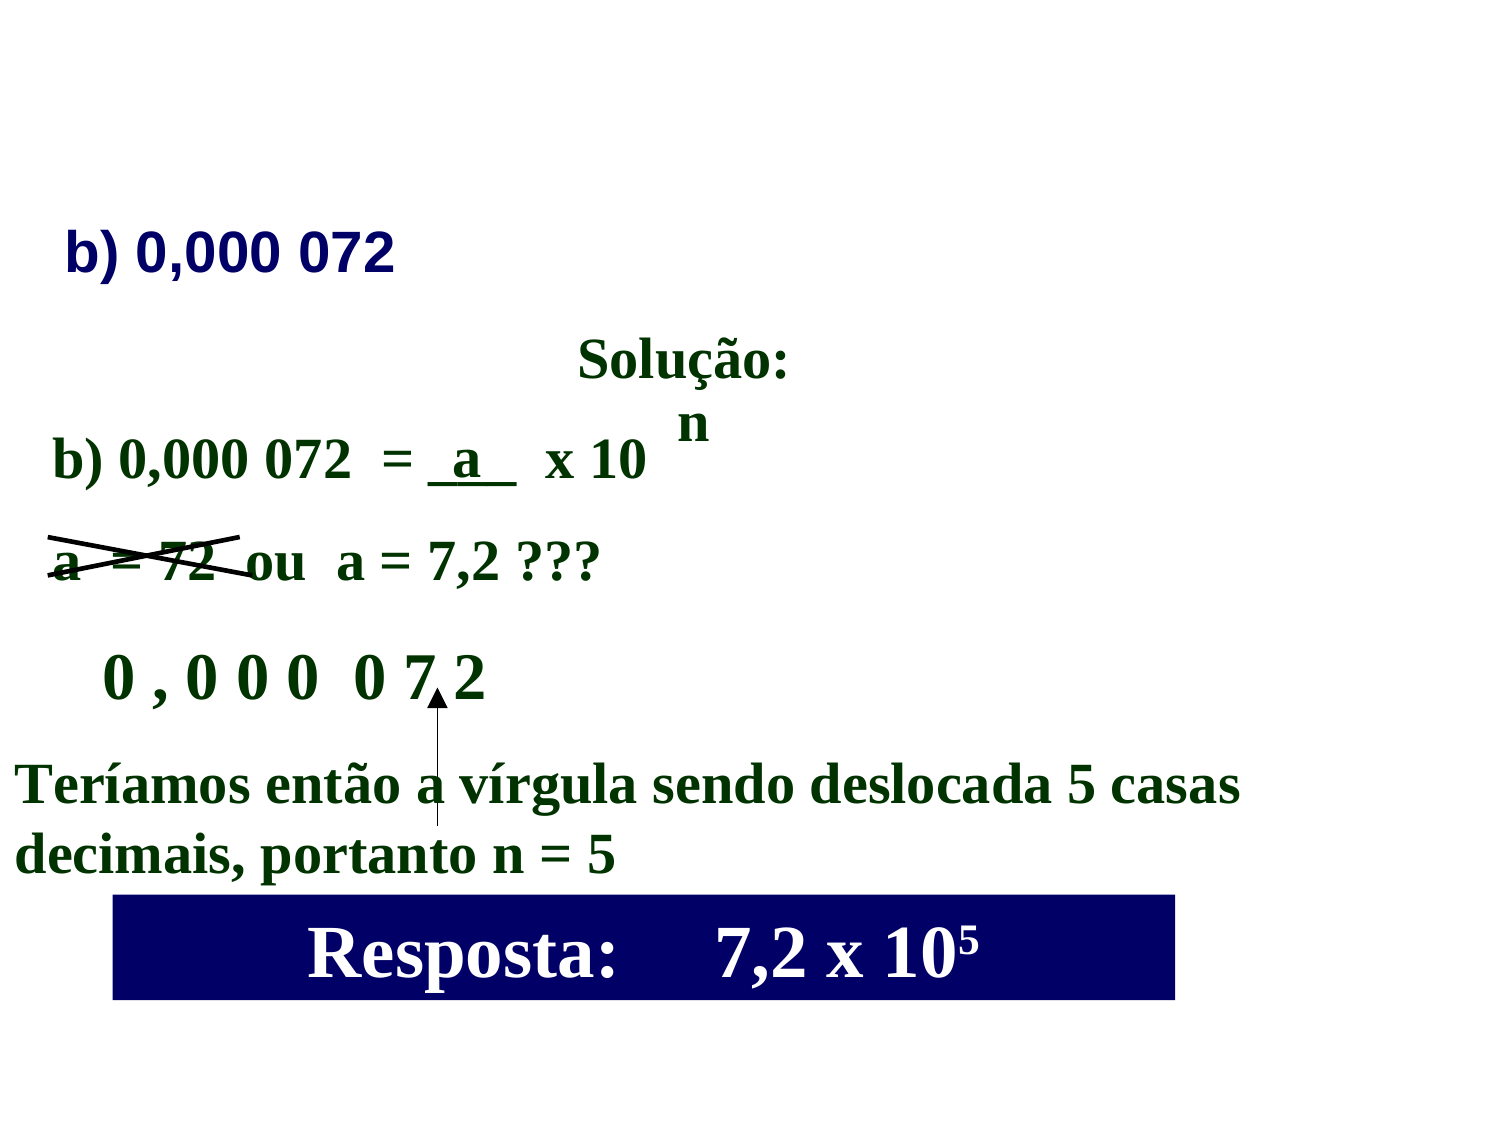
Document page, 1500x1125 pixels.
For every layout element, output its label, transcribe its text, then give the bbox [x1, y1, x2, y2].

text_box n [662, 375, 713, 461]
text_box b) 0,000 072 = ___ x 10 [37, 412, 437, 498]
text_box a = 72 ou a = 7,2 ??? [37, 514, 963, 601]
text_box Teríamos então a vírgula sendo deslocada 5 casas decimais, portanto n = 5 [0, 737, 1401, 893]
text_box b) 0,000 072 = ___ x 10 [488, 412, 750, 498]
text_box a [437, 411, 488, 498]
text_box Solução: [562, 312, 1251, 398]
subtitle b) 0,000 072 [49, 37, 1413, 363]
text_box Resposta: 7,2 x 105 [112, 894, 1176, 1001]
text_box 0 , 0 0 0 0 7 2 [87, 624, 800, 721]
